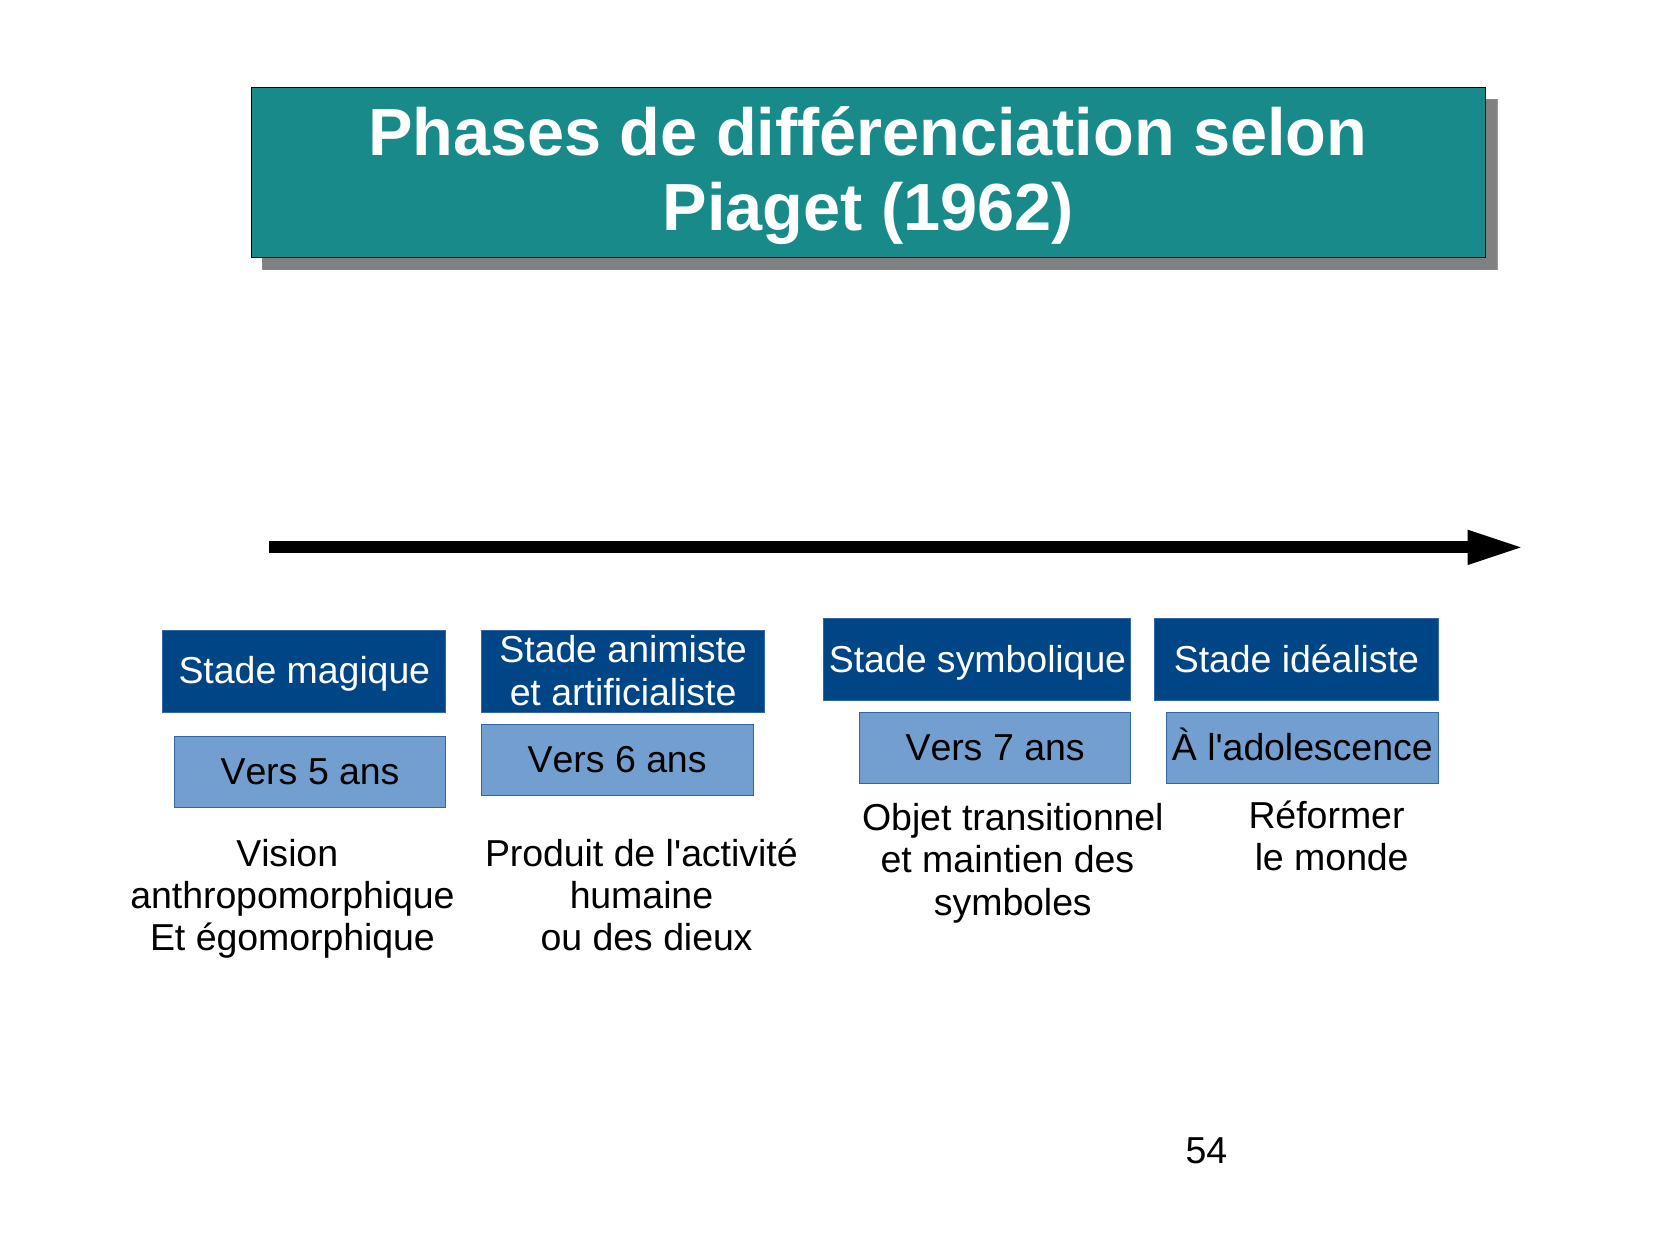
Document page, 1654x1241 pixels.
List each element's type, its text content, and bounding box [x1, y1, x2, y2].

text_box Stade symbolique [823, 618, 1131, 701]
text_box Vers 7 ans [859, 712, 1131, 784]
text_box Vers 5 ans [174, 736, 446, 808]
text_box Réformer le monde [1178, 795, 1486, 879]
text_box Produit de l'activité humaine ou des dieux [504, 854, 789, 938]
text_box Stade magique [162, 630, 446, 713]
text_box Phases de différenciation selon Piaget (1962) [251, 87, 1486, 258]
text_box Stade idéaliste [1154, 618, 1439, 701]
text_box Stade animiste et artificialiste [481, 630, 765, 713]
text_box Vers 6 ans [481, 724, 754, 796]
text_box Objet transitionnel et maintien des symboles [812, 819, 1214, 902]
text_box À l'adolescence [1166, 712, 1439, 784]
text_box Vision anthropomorphique Et égomorphique [150, 854, 435, 938]
title d [127, 77, 1616, 285]
